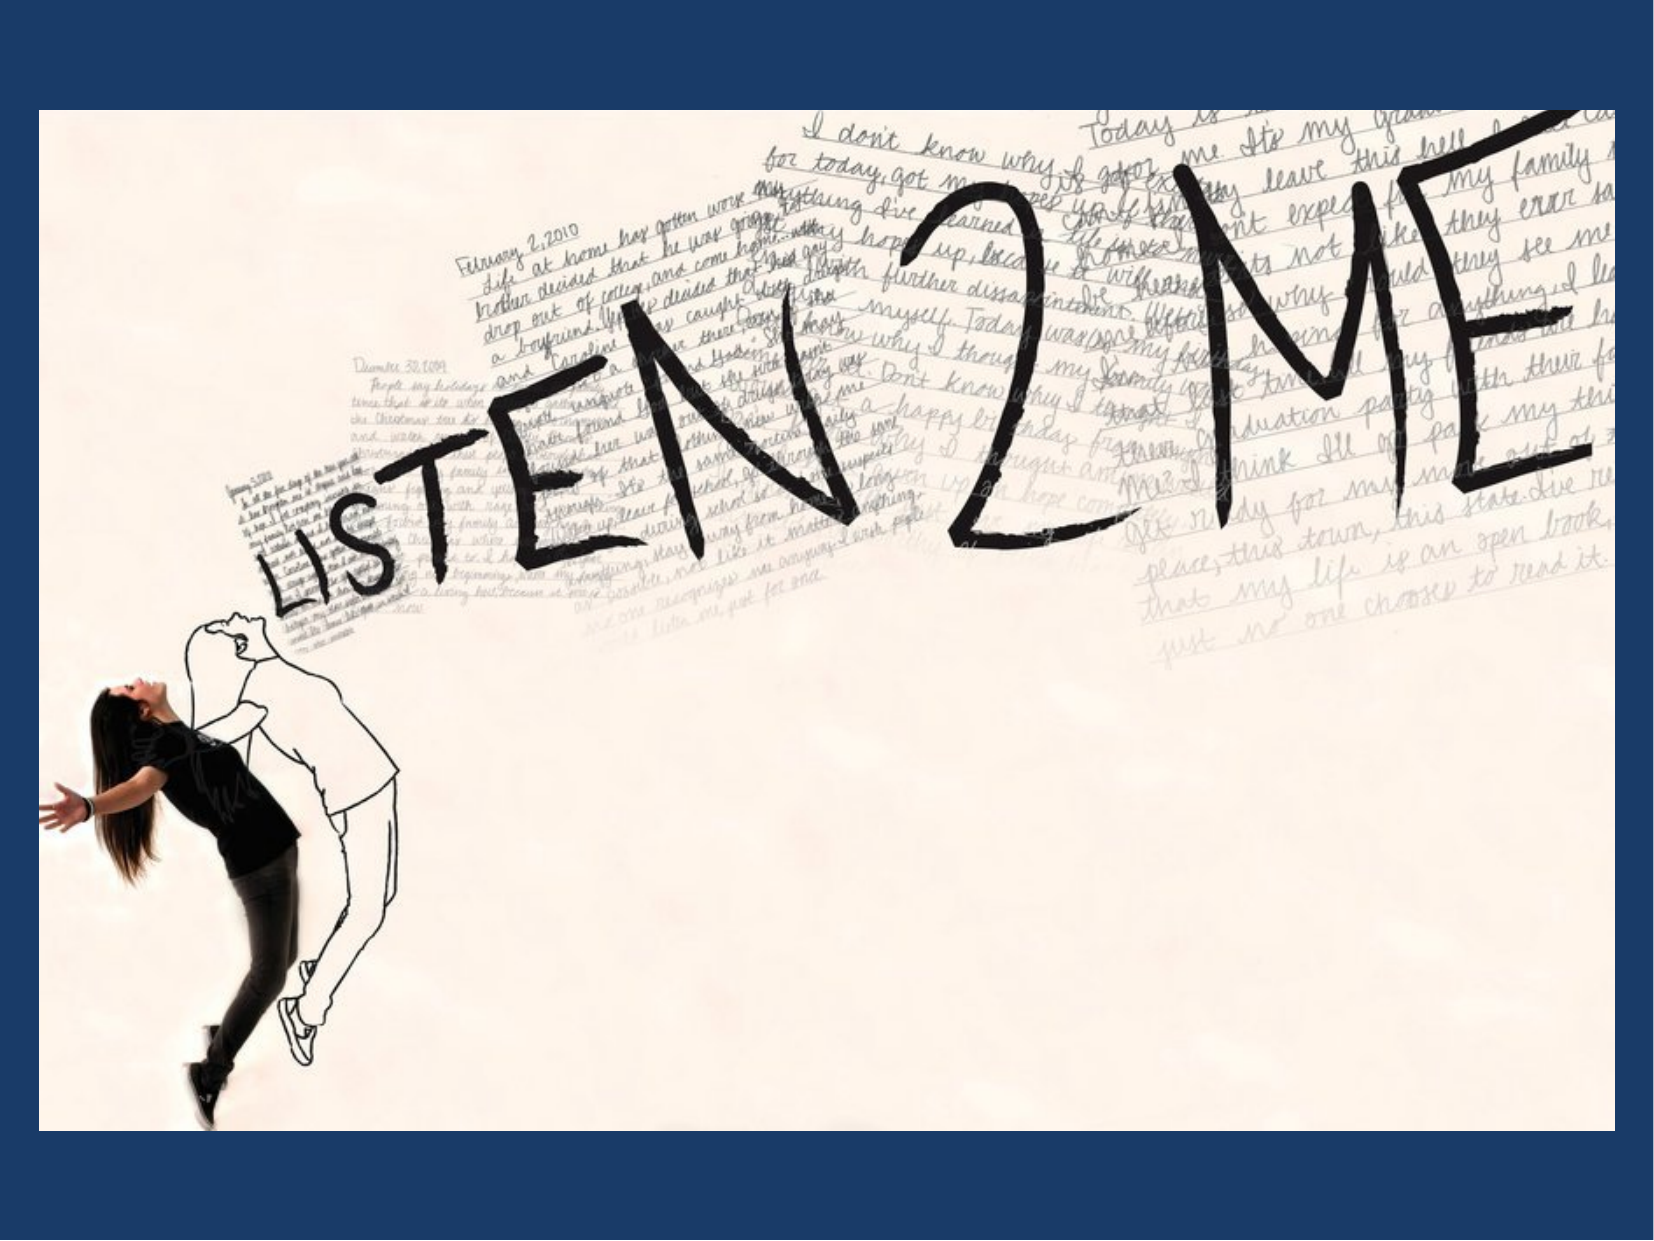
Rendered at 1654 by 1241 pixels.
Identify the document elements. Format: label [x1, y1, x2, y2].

picture [39, 110, 1615, 1131]
